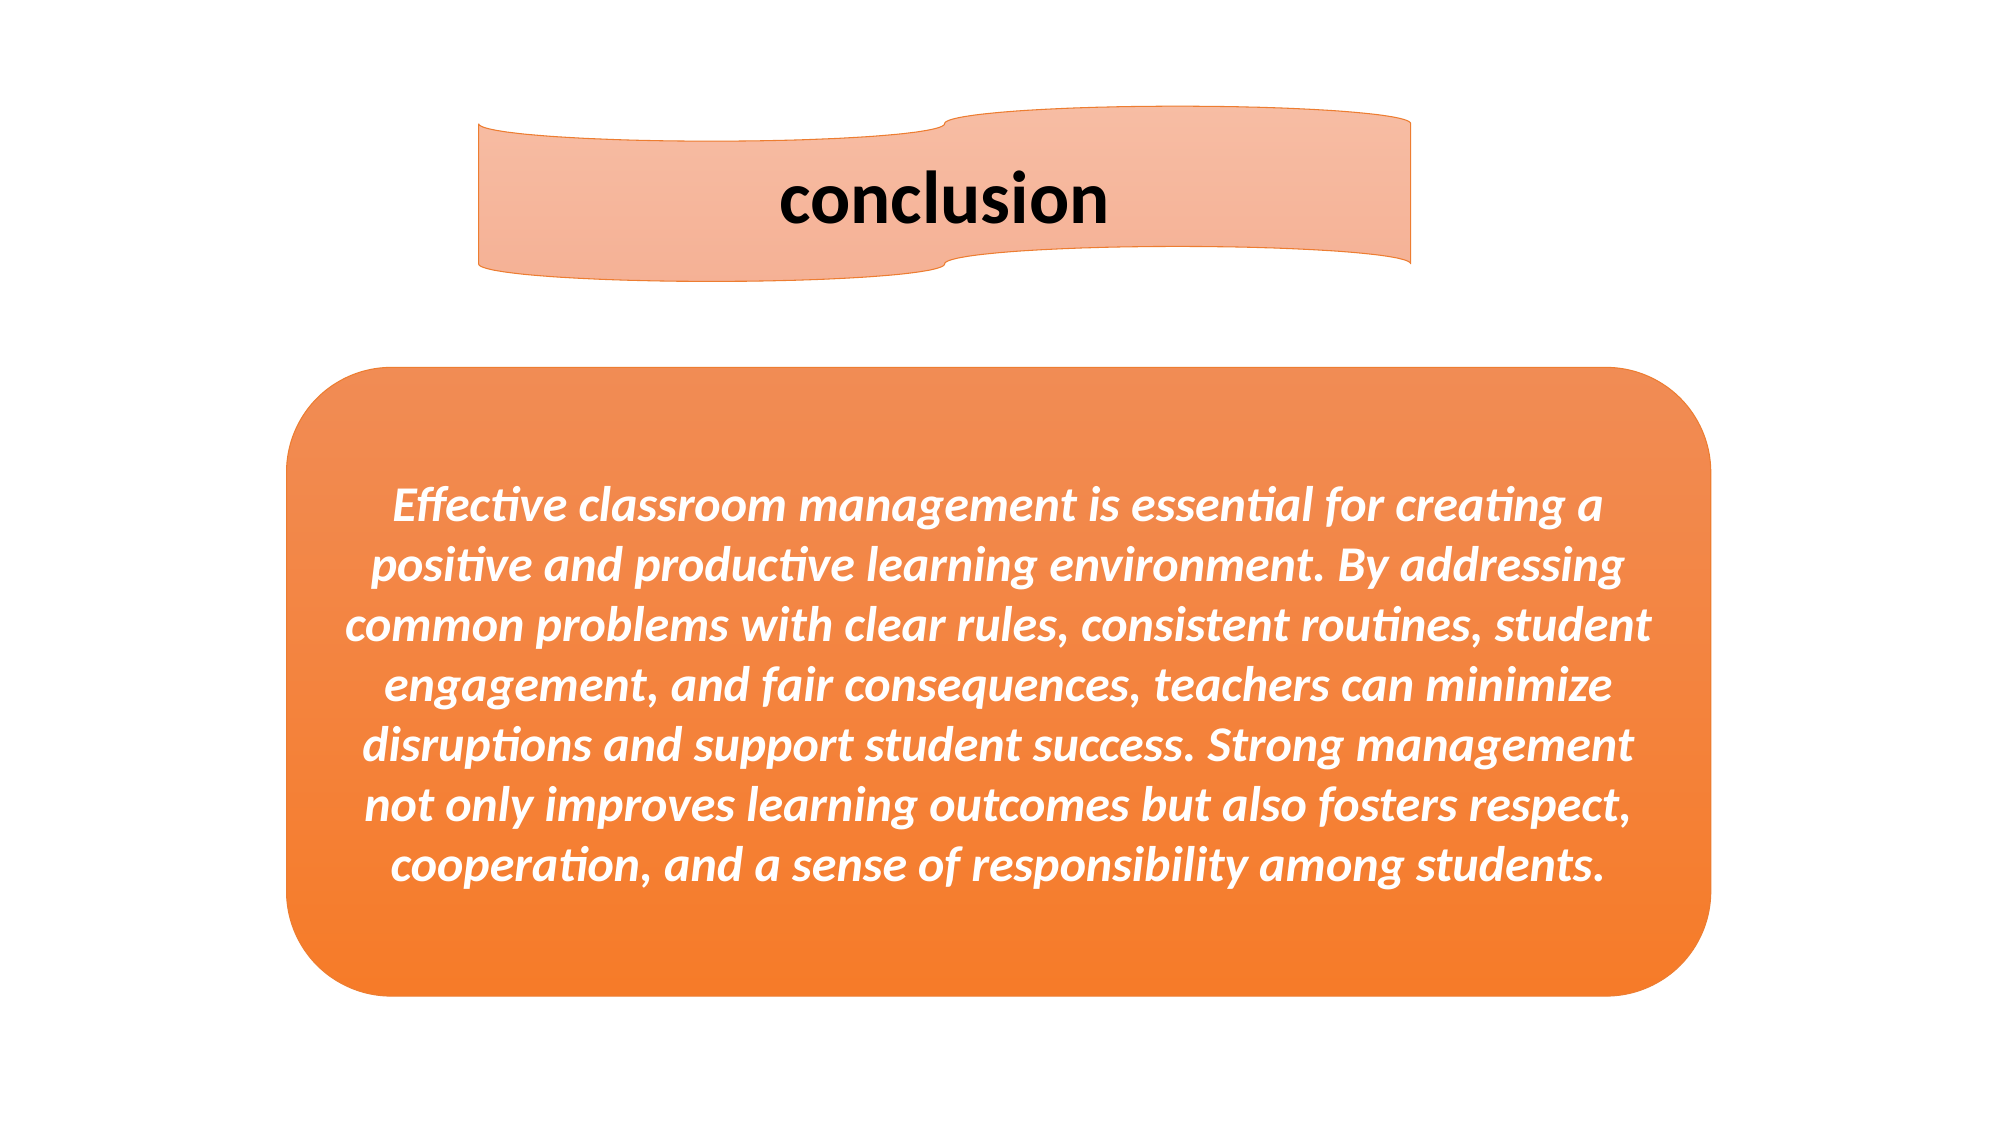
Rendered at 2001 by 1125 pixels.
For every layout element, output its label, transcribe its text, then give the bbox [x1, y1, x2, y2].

text_box conclusion [478, 106, 1411, 282]
text_box Effective classroom management is essential for creating a positive and productive learning environment. By addressing common problems with clear rules, consistent routines, student engagement, and fair consequences, teachers can minimize disruptions and support student success. Strong management not only improves learning outcomes but also fosters respect, cooperation, and a sense of responsibility among students. [286, 367, 1711, 997]
